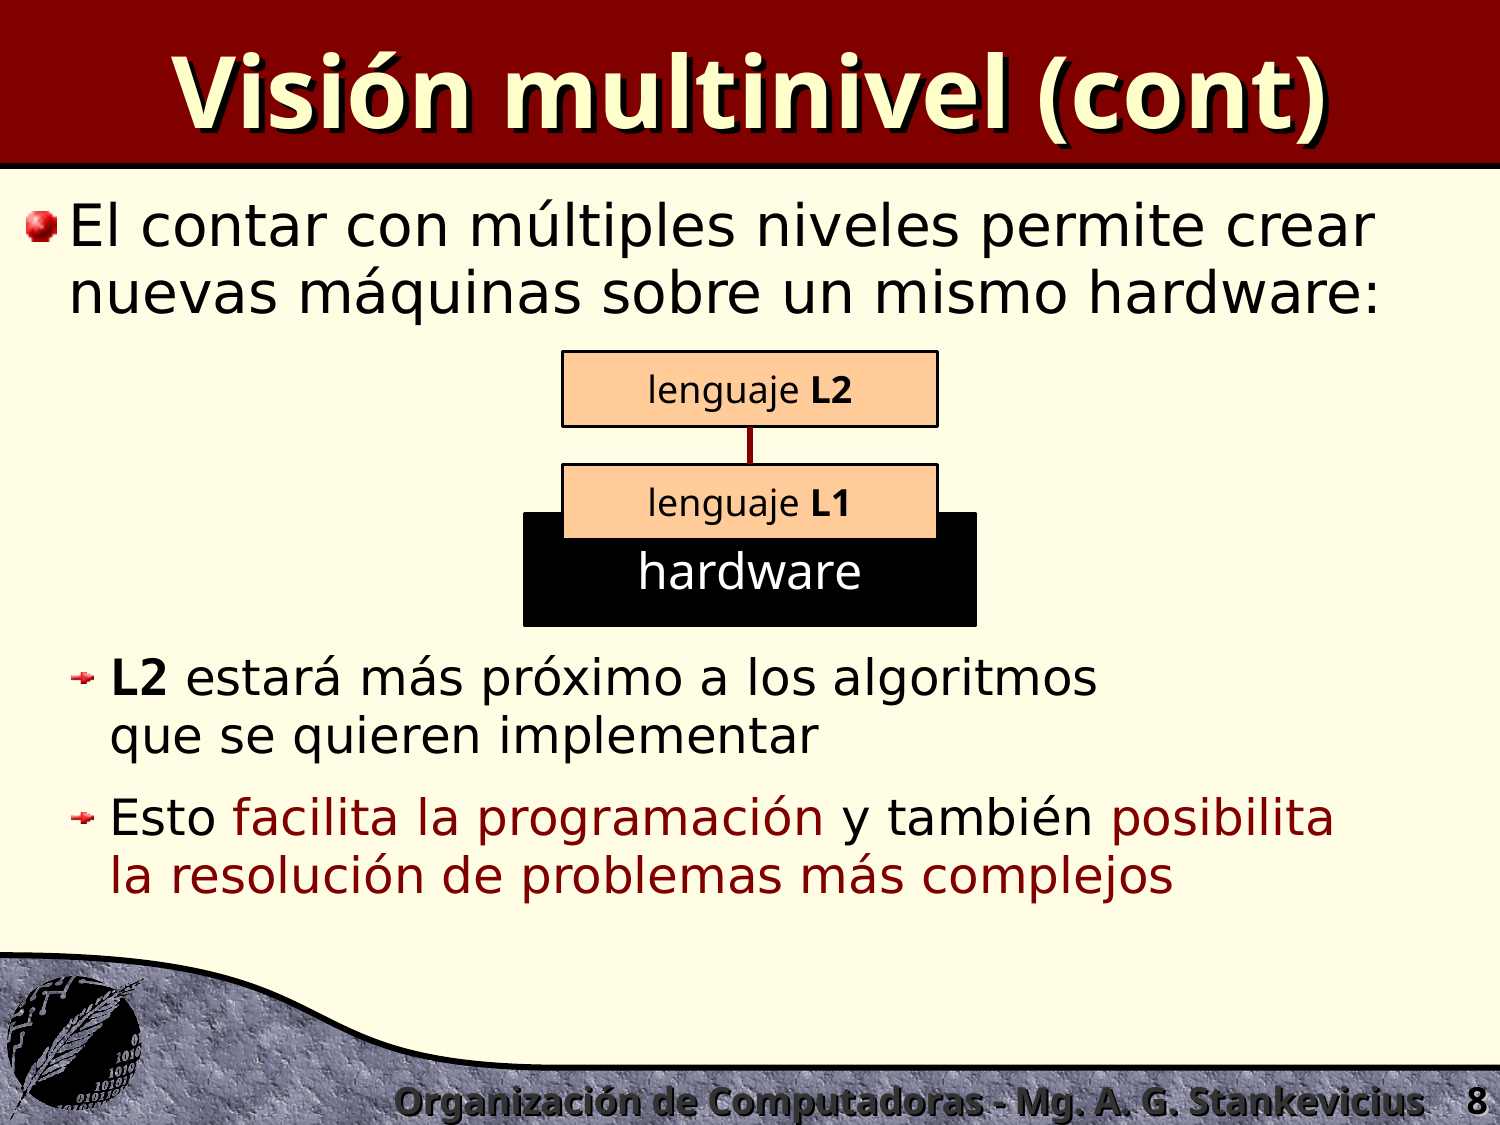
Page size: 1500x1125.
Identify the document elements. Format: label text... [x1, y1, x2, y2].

picture [1058, 1100, 1065, 1110]
text_box lenguaje L2 [562, 351, 938, 427]
text_box hardware [525, 513, 976, 626]
picture [802, 1100, 806, 1110]
picture [0, 959, 1500, 1125]
text_box lenguaje L1 [562, 464, 938, 540]
list El contar con múltiples niveles permite crear nuevas máquinas sobre un mismo hardware: L2 estará más próximo a los algoritmos que se quieren implementar Esto facilita la programación y también posibilita la resolución de problemas más complejos [11, 192, 1486, 935]
title Visión multinivel (cont) [15, 5, 1485, 160]
picture [448, 1100, 455, 1110]
